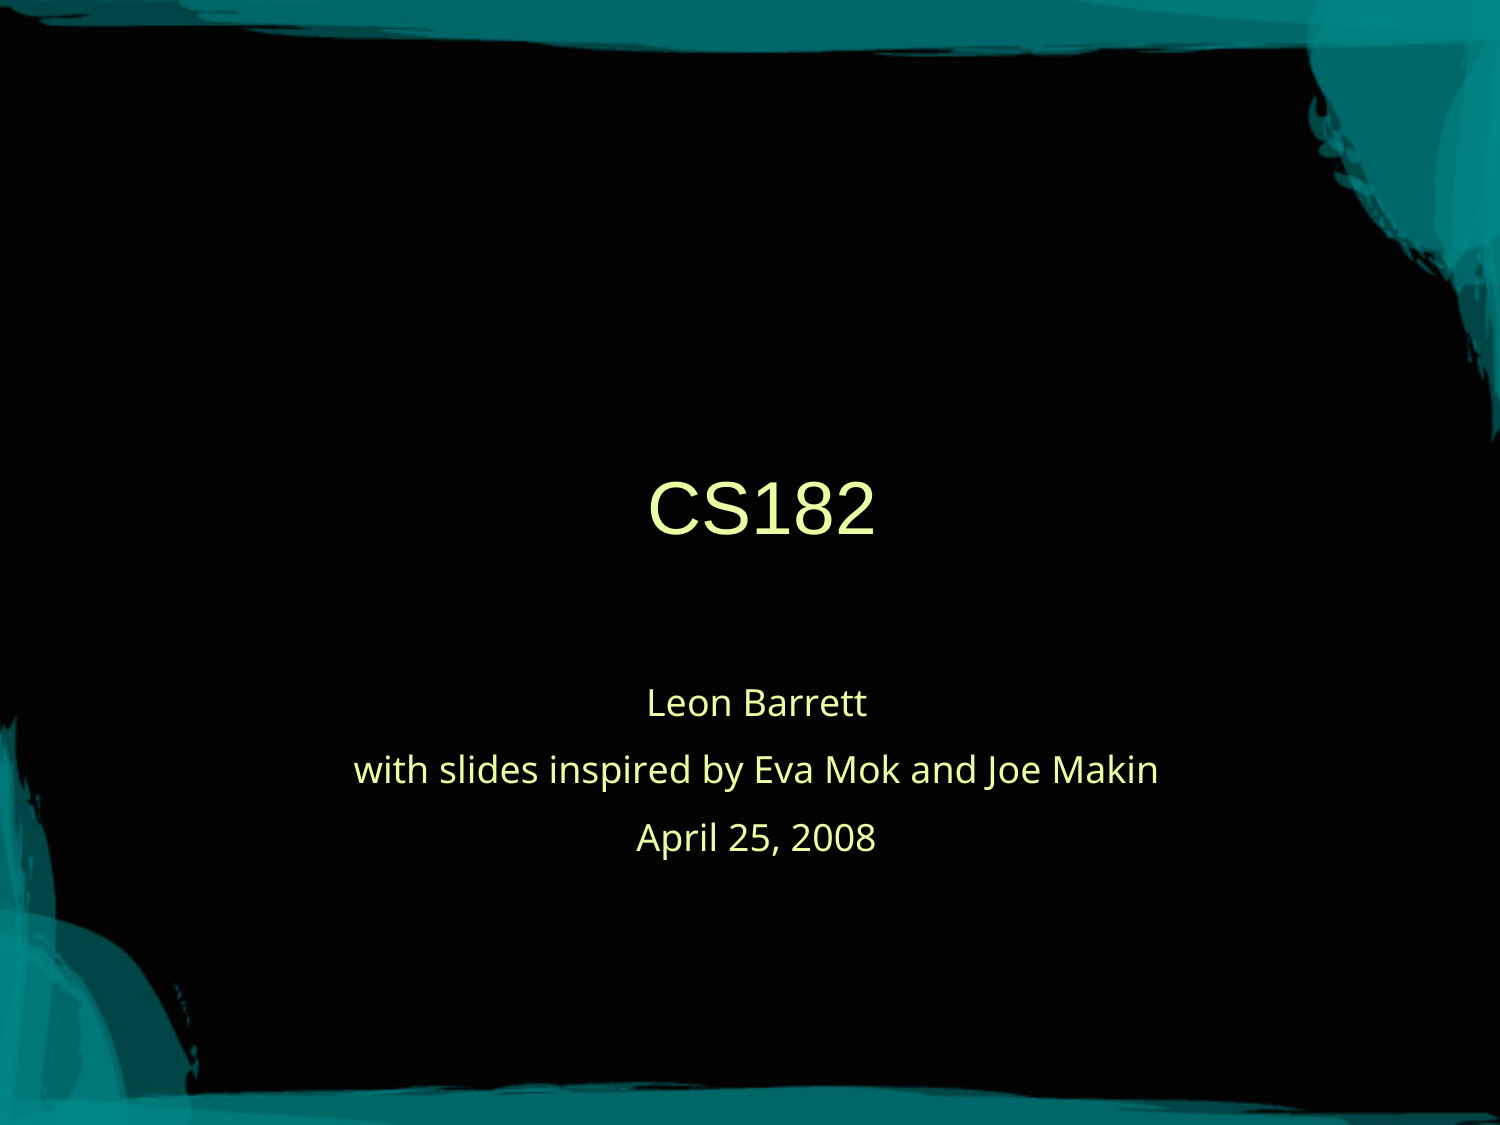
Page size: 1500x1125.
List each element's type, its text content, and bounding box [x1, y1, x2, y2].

title CS182 [262, 249, 1263, 559]
picture [0, 0, 1500, 1125]
subtitle Leon Barrett with slides inspired by Eva Mok and Joe Makin April 25, 2008 [275, 668, 1238, 885]
